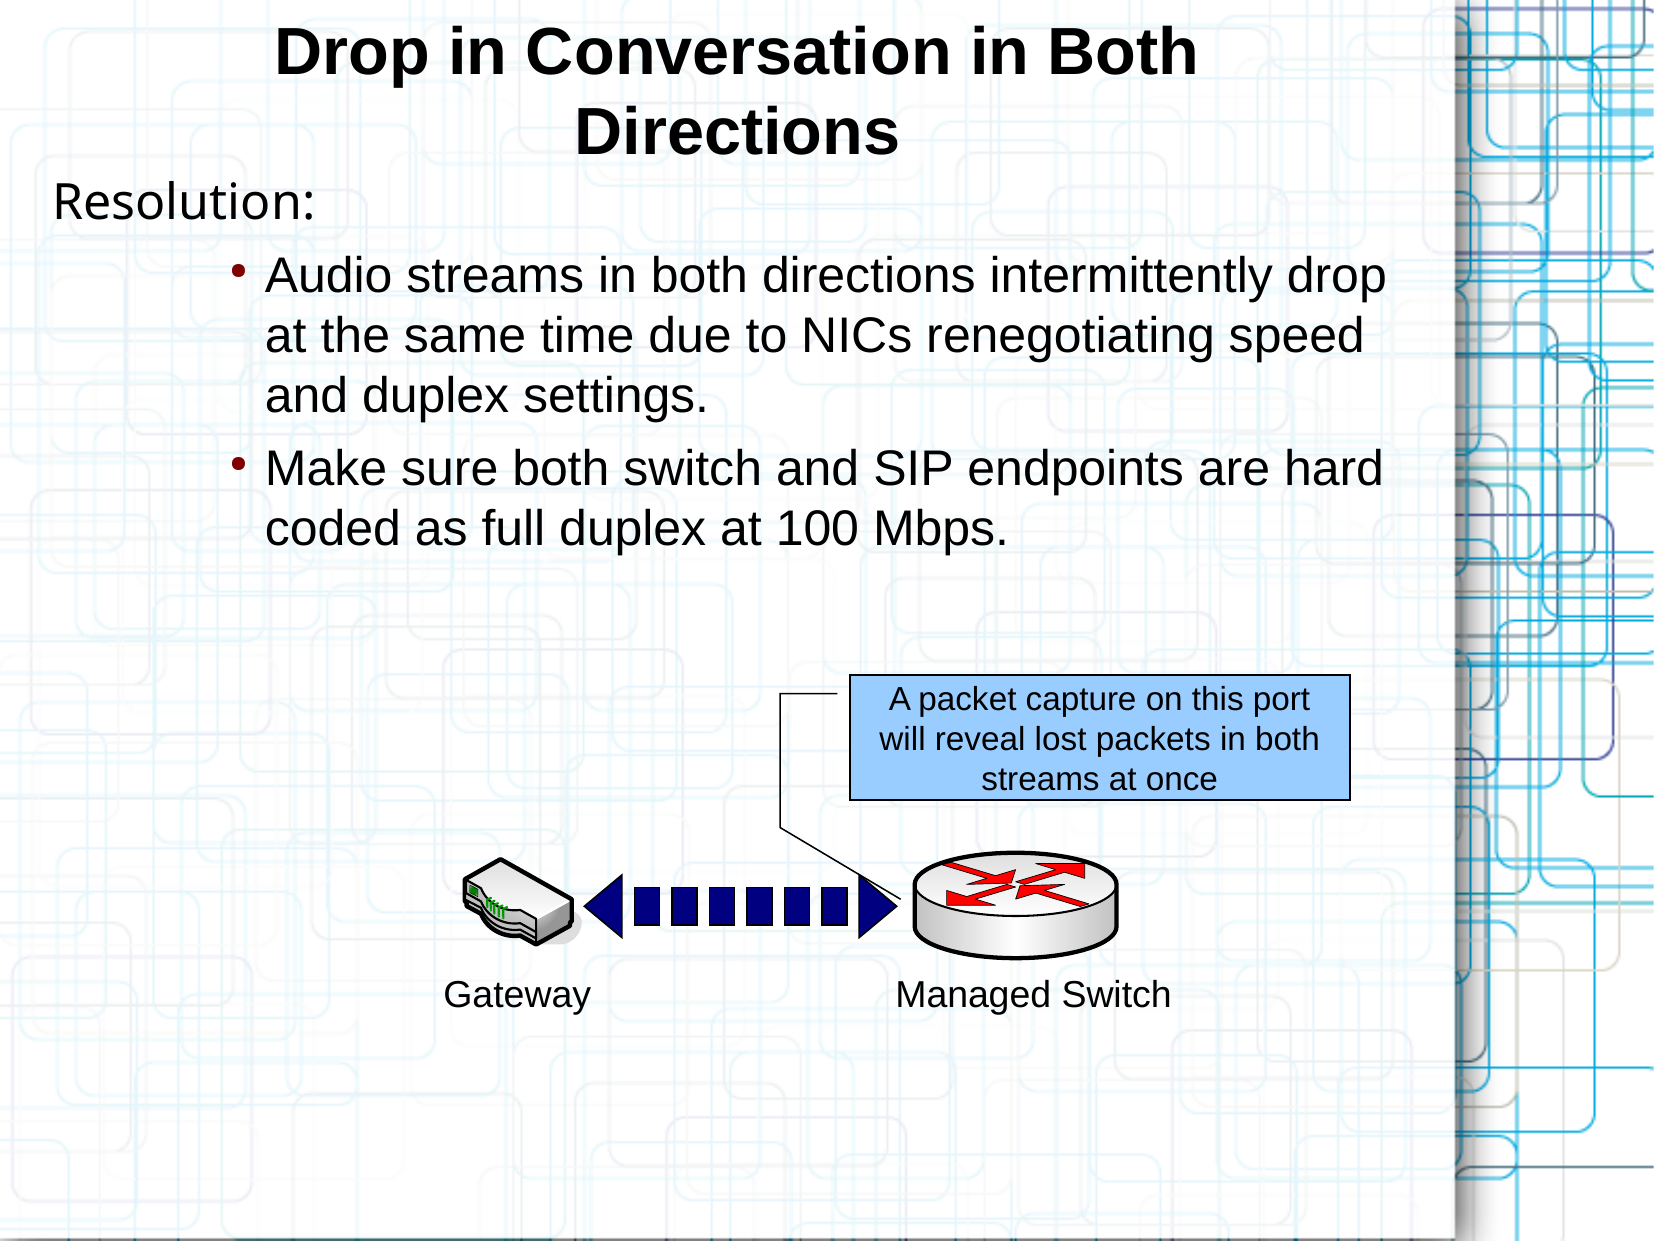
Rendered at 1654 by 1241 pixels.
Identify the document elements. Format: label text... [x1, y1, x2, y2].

text_box [784, 887, 810, 925]
text_box [821, 887, 847, 925]
text_box [671, 887, 697, 925]
chart [459, 853, 586, 951]
text_box [634, 887, 660, 925]
text_box A packet capture on this port will reveal lost packets in both streams at once [850, 675, 1350, 800]
chart [909, 849, 1122, 961]
text_box [859, 875, 897, 938]
list Resolution: Audio streams in both directions intermittently drop at the same time due to NICs renegotiating speed and duplex settings. Make sure both switch and SIP endpoints are hard coded as full duplex at 100 Mbps. [37, 162, 1450, 1000]
text_box Managed Switch [880, 962, 1187, 1023]
text_box [746, 887, 772, 925]
picture [0, 0, 1654, 1241]
text_box [584, 874, 622, 938]
text_box Gateway [428, 962, 606, 1023]
title Drop in Conversation in Both Directions [112, 0, 1363, 162]
text_box [709, 887, 735, 925]
